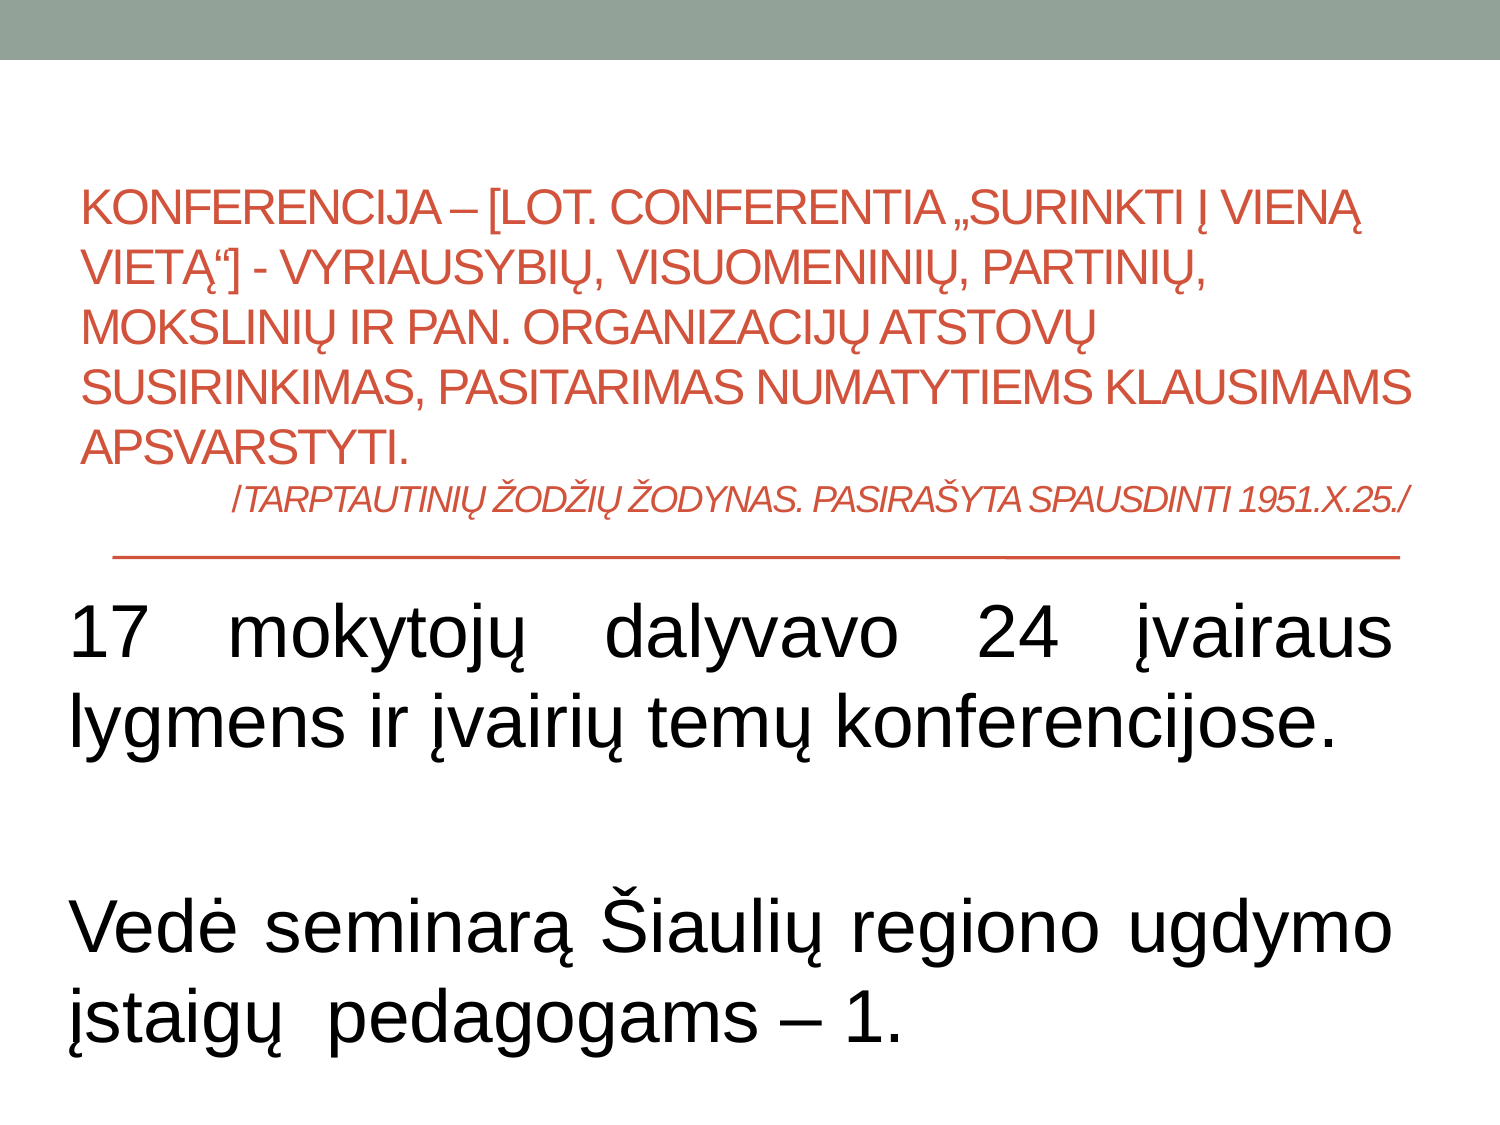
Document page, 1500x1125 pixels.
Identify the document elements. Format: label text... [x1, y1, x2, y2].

subtitle 17 mokytojų dalyvavo 24 įvairaus lygmens ir įvairių temų konferencijose. Vedė seminarą Šiaulių regiono ugdymo įstaigų pedagogams – 1. [53, 575, 1447, 1047]
title Konferencija – [lot. conferentia „surinkti į vieną vietą“] - vyriausybių, visuomeninių, partinių, mokslinių ir pan. organizacijų atstovų susirinkimas, pasitarimas numatytiems klausimams apsvarstyti. /TARPTAUTINIŲ ŽODŽIŲ ŽODYNAS. PASIRAŠYTA SPAUSDINTI 1951.X.25./ [64, 113, 1447, 528]
